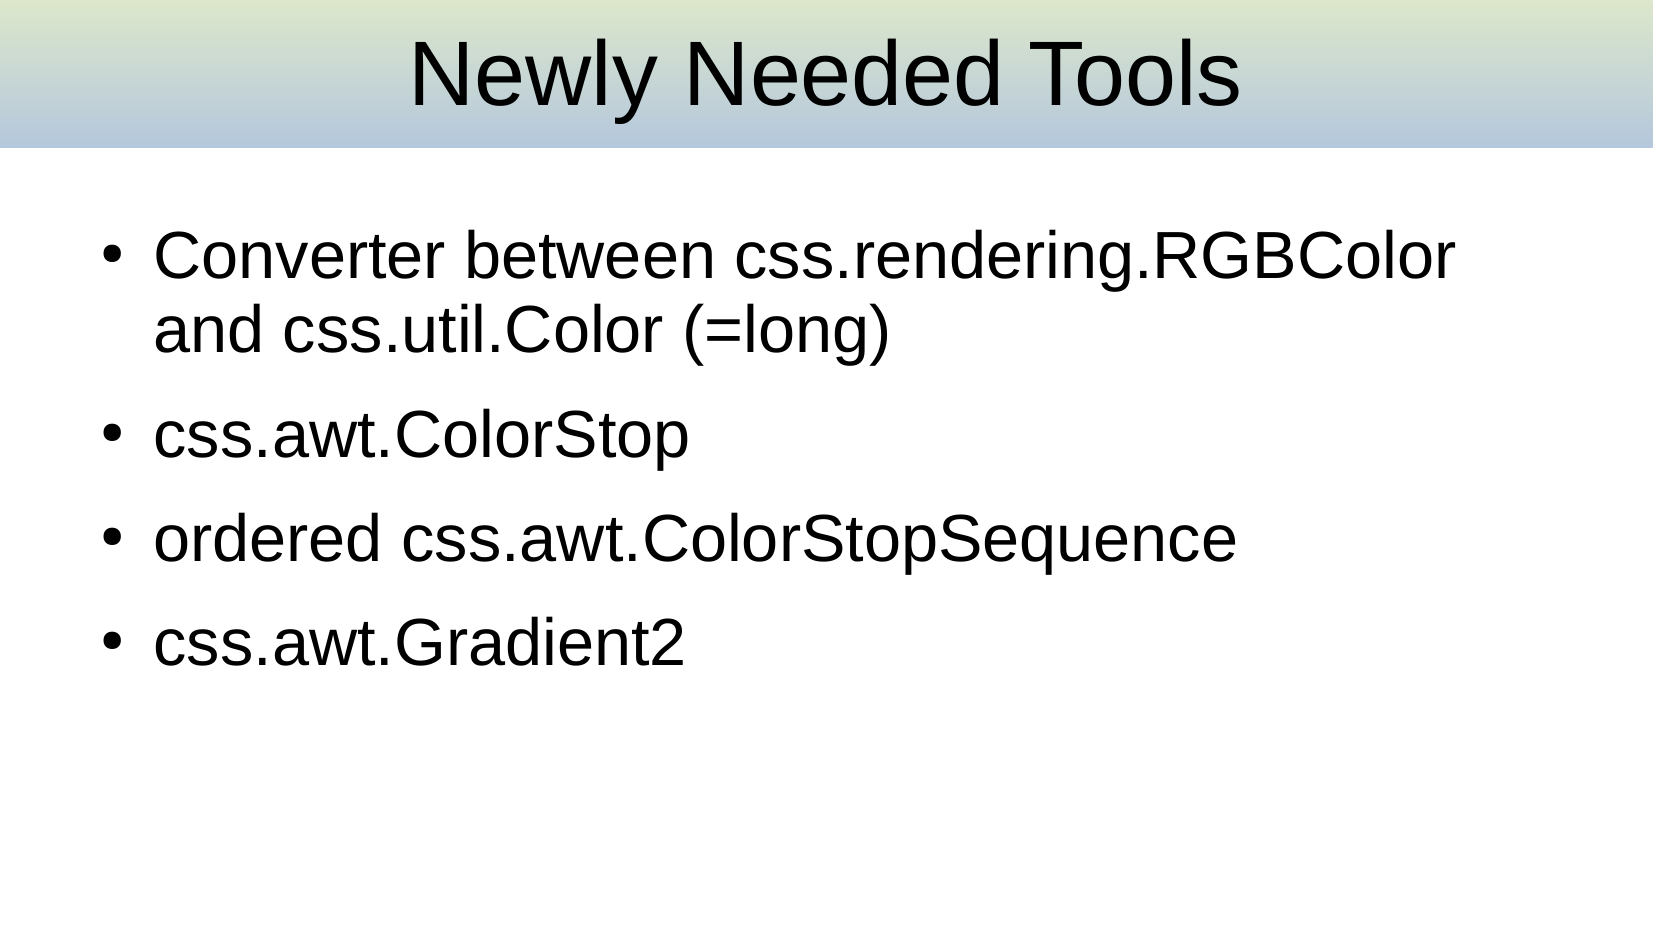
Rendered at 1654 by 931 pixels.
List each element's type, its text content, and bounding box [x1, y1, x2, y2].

list Converter between css.rendering.RGBColor and css.util.Color (=long) css.awt.ColorStop ordered css.awt.ColorStopSequence css.awt.Gradient2 [82, 217, 1571, 757]
title Newly Needed Tools [0, 0, 1653, 148]
